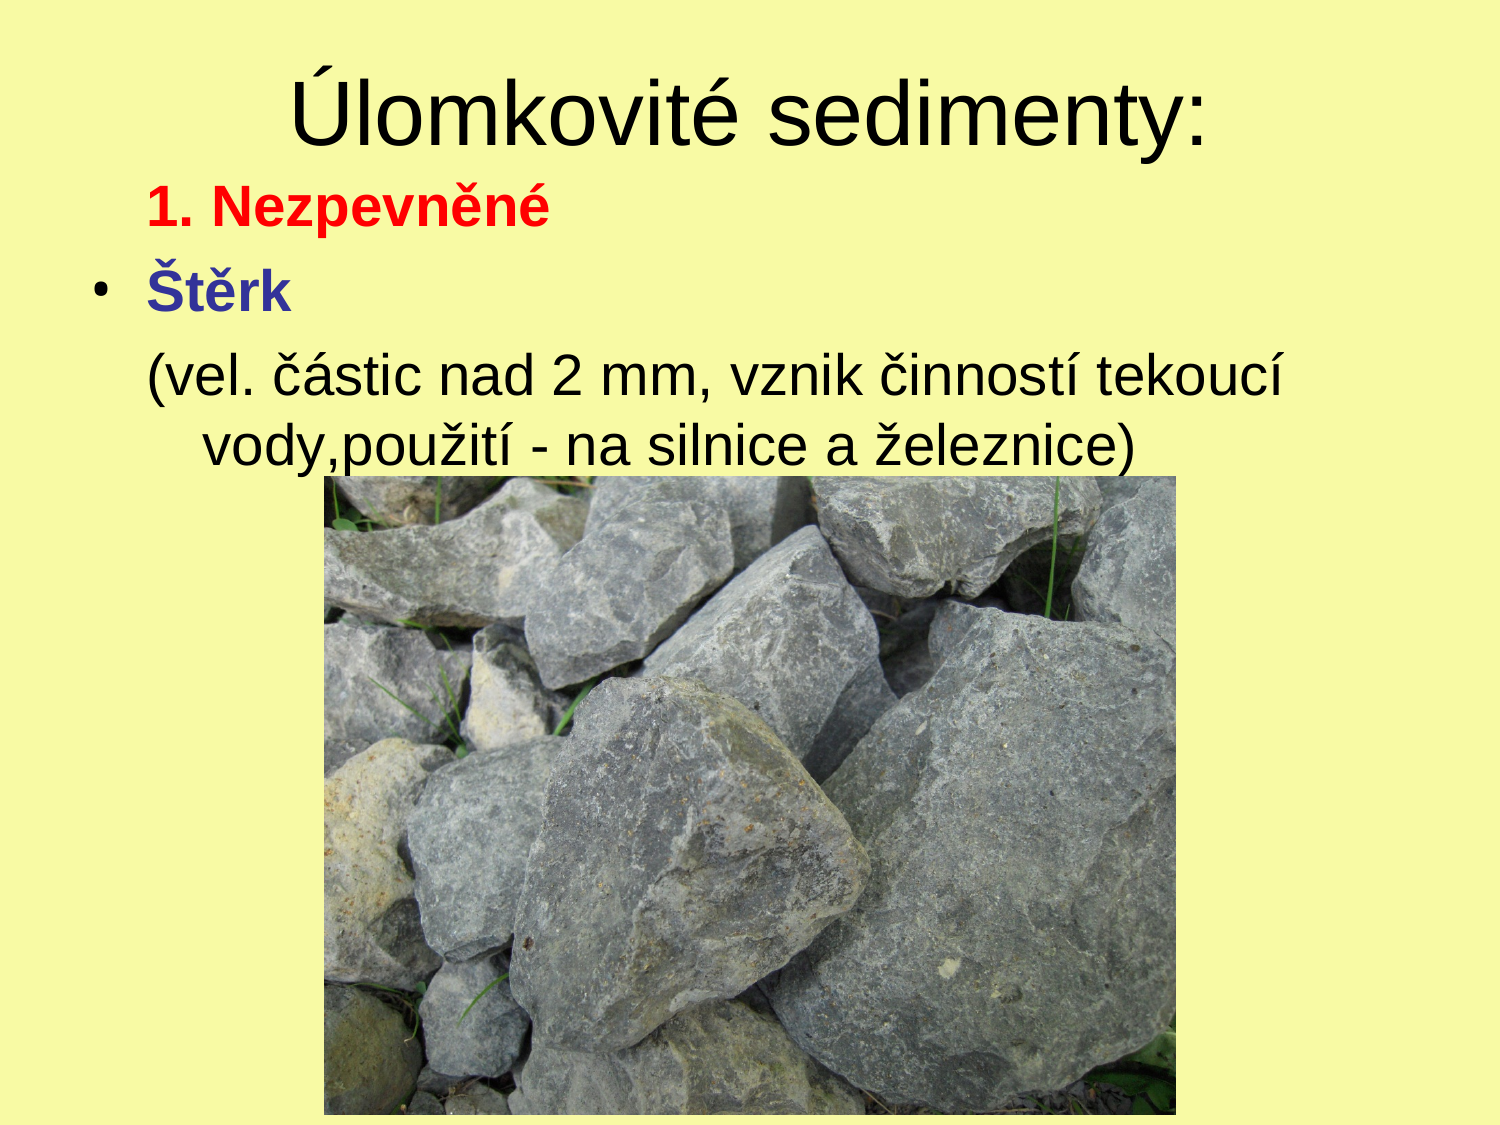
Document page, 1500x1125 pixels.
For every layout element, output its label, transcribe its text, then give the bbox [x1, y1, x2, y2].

picture [324, 476, 1176, 1115]
title Úlomkovité sedimenty: [75, 45, 1426, 160]
list 1. Nezpevněné Štěrk (vel. částic nad 2 mm, vznik činností tekoucí vody,použití - na silnice a železnice) [75, 160, 1471, 1005]
